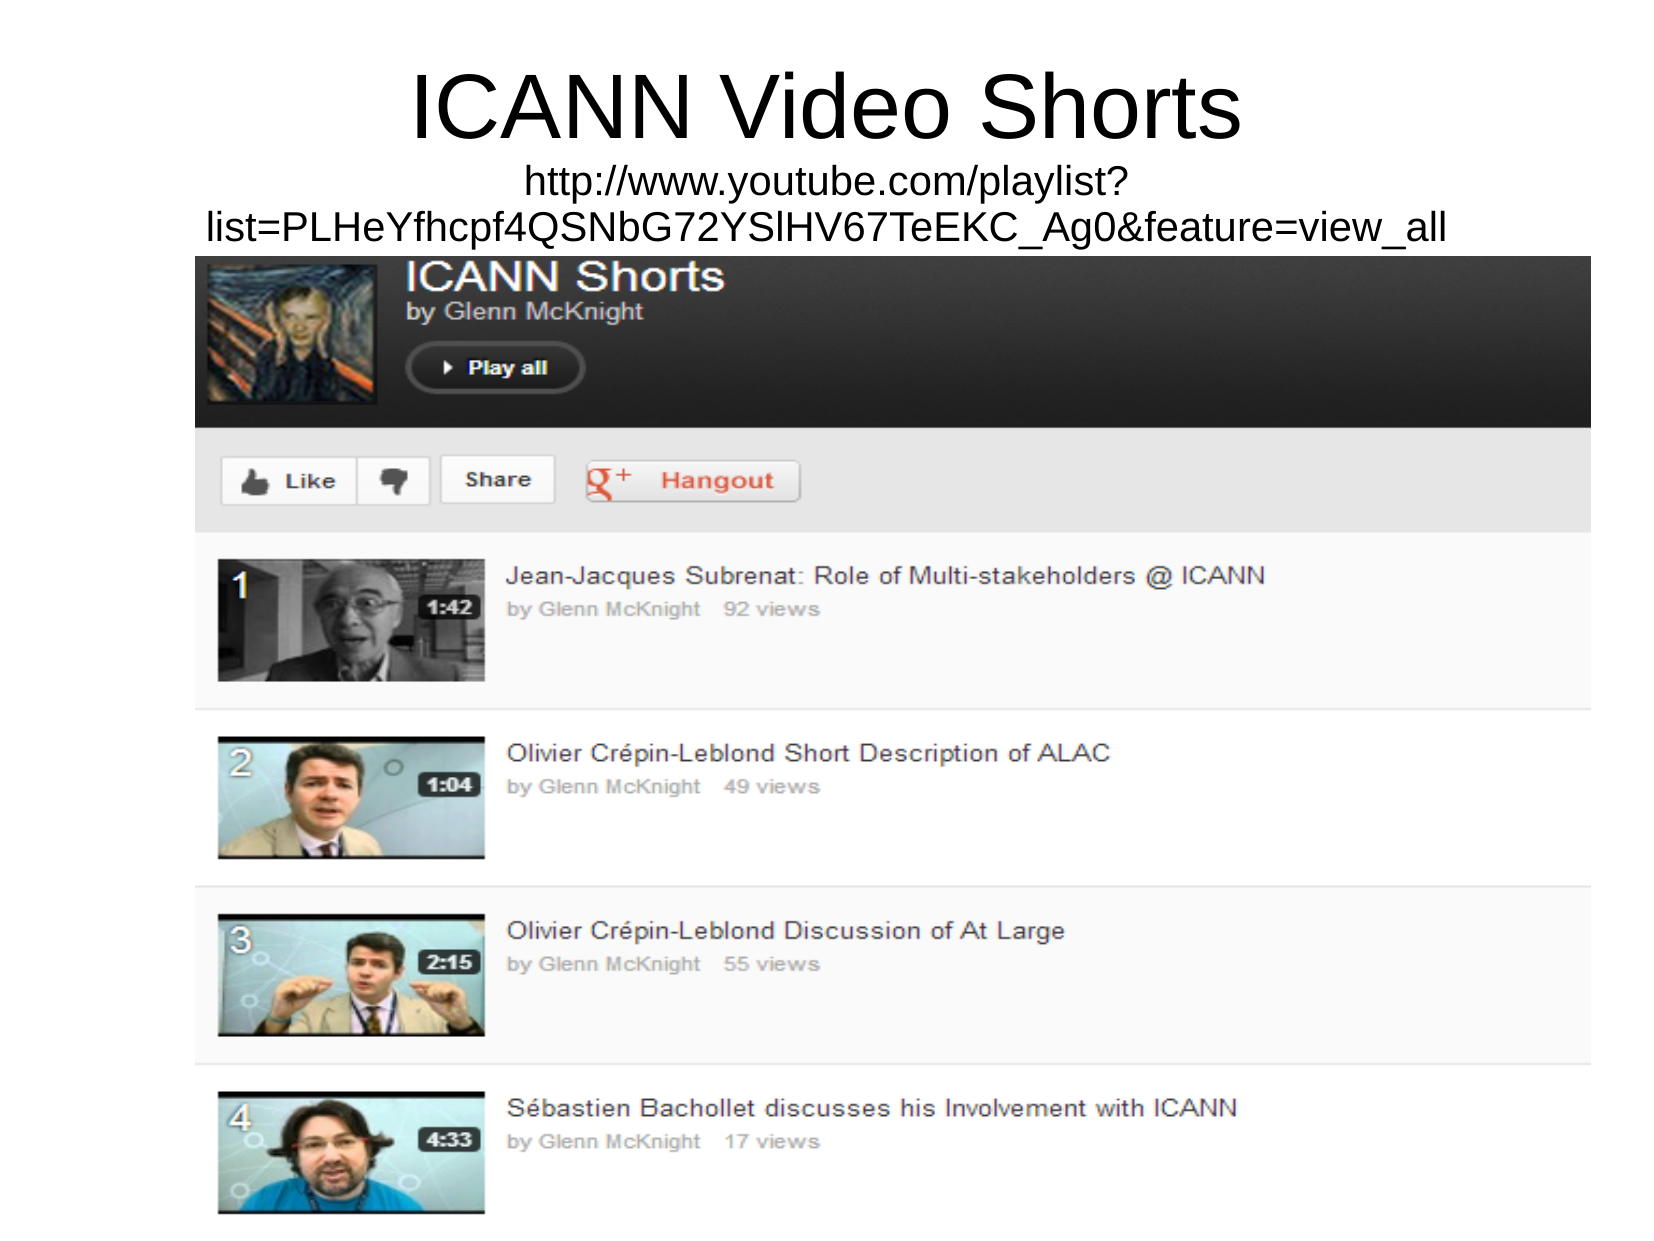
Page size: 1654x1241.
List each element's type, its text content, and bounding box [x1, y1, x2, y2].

title ICANN Video Shorts http://www.youtube.com/playlist?list=PLHeYfhcpf4QSNbG72YSlHV67TeEKC_Ag0&feature=view_all [82, 49, 1571, 257]
picture [195, 256, 1591, 1241]
